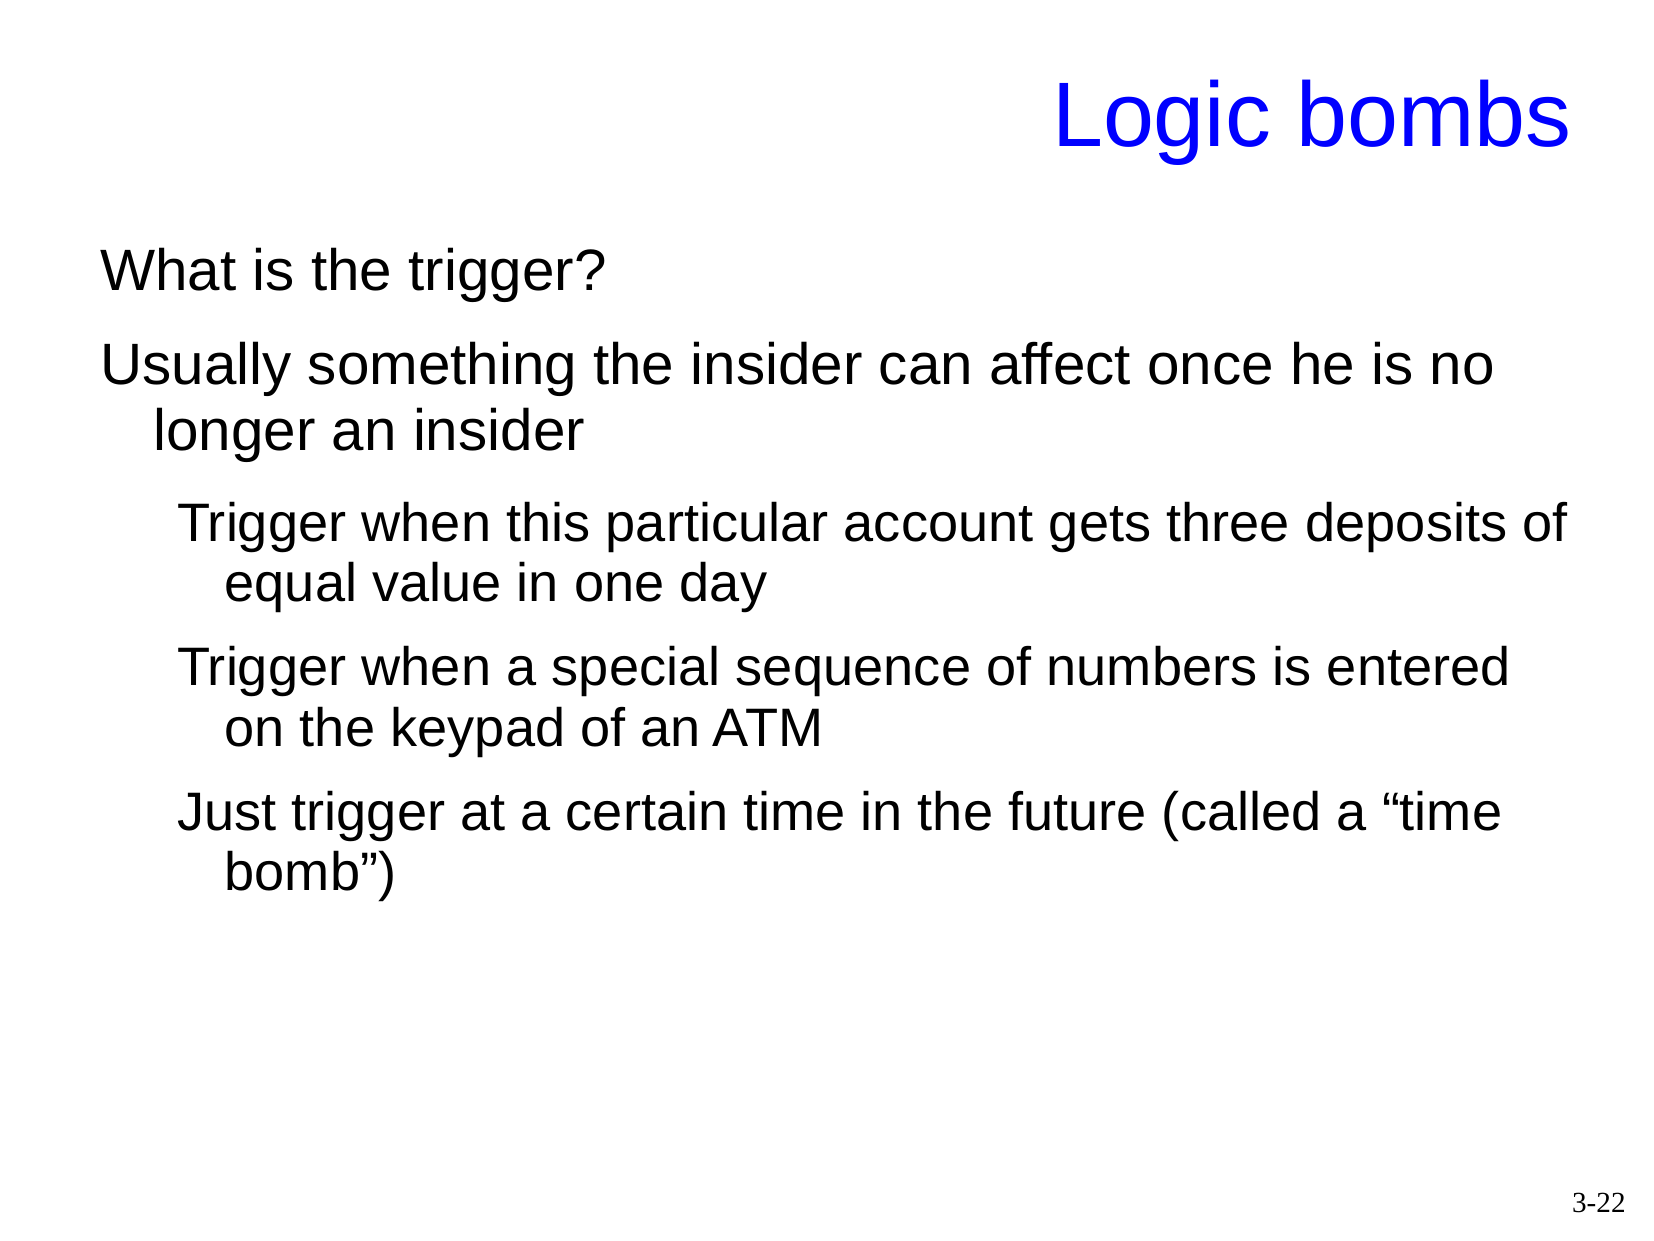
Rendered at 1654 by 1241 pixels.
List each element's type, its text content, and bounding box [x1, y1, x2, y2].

list What is the trigger? Usually something the insider can affect once he is no longer an insider Trigger when this particular account gets three deposits of equal value in one day Trigger when a special sequence of numbers is entered on the keypad of an ATM Just trigger at a certain time in the future (called a “time bomb”) [82, 237, 1571, 1156]
title Logic bombs [84, 18, 1573, 211]
